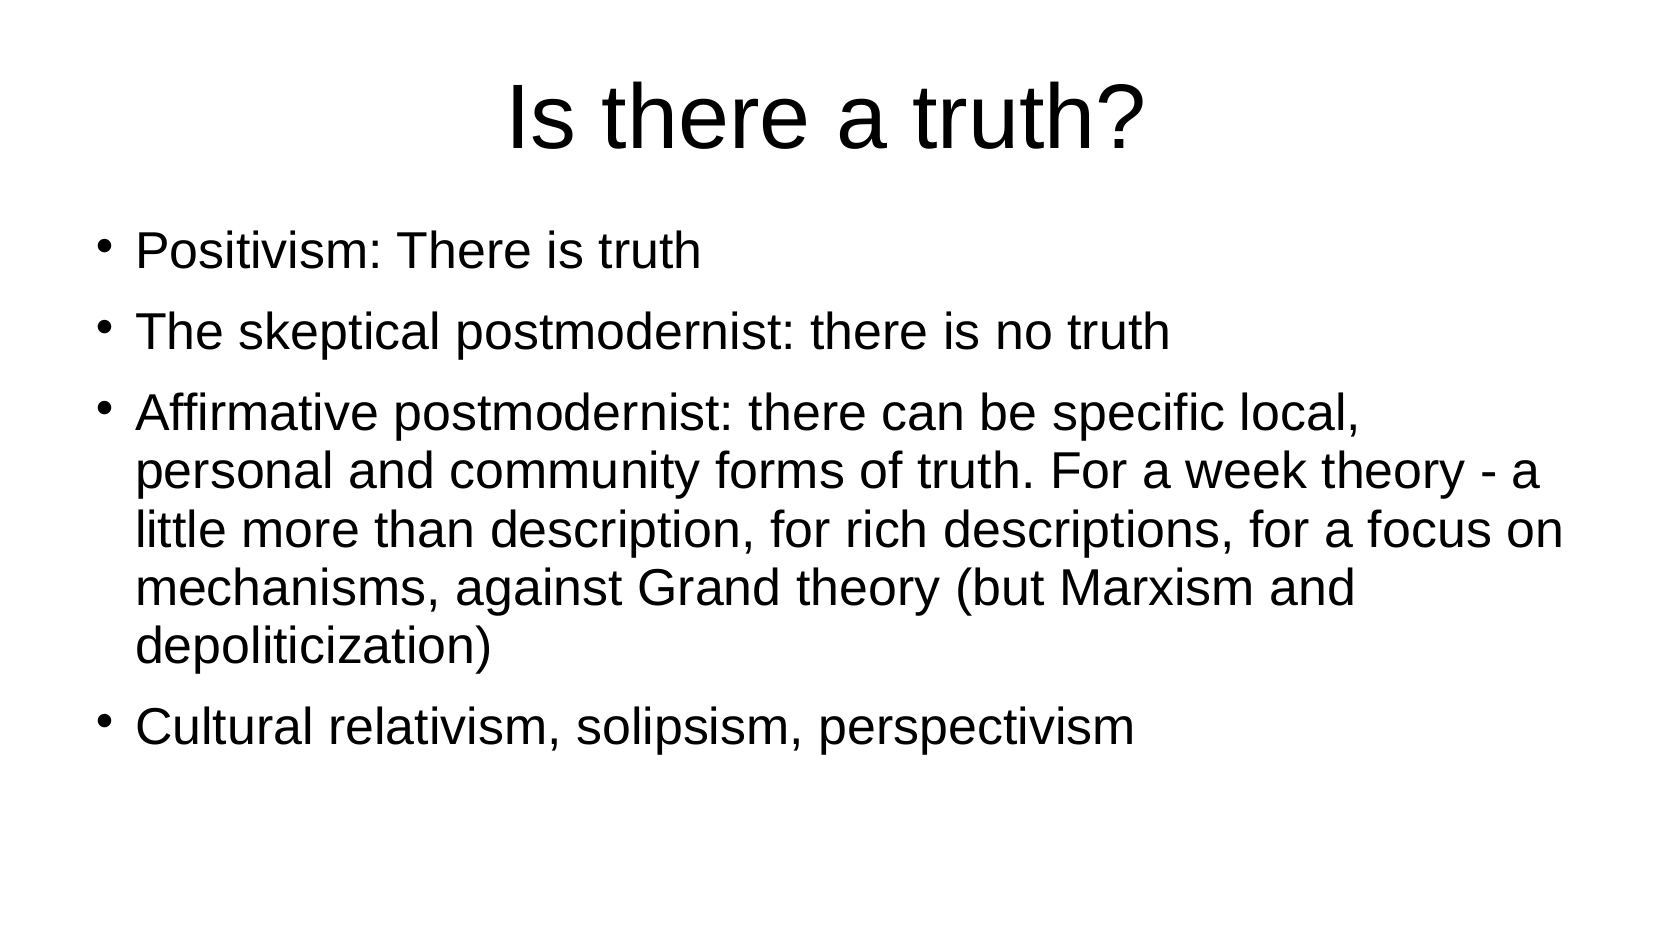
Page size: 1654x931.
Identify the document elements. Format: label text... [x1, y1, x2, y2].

title Is there a truth? [82, 37, 1571, 193]
list Positivism: There is truth The skeptical postmodernist: there is no truth Affirmative postmodernist: there can be specific local, personal and community forms of truth. For a week theory - a little more than description, for rich descriptions, for a focus on mechanisms, against Grand theory (but Marxism and depoliticization) Cultural relativism, solipsism, perspectivism [82, 217, 1571, 758]
